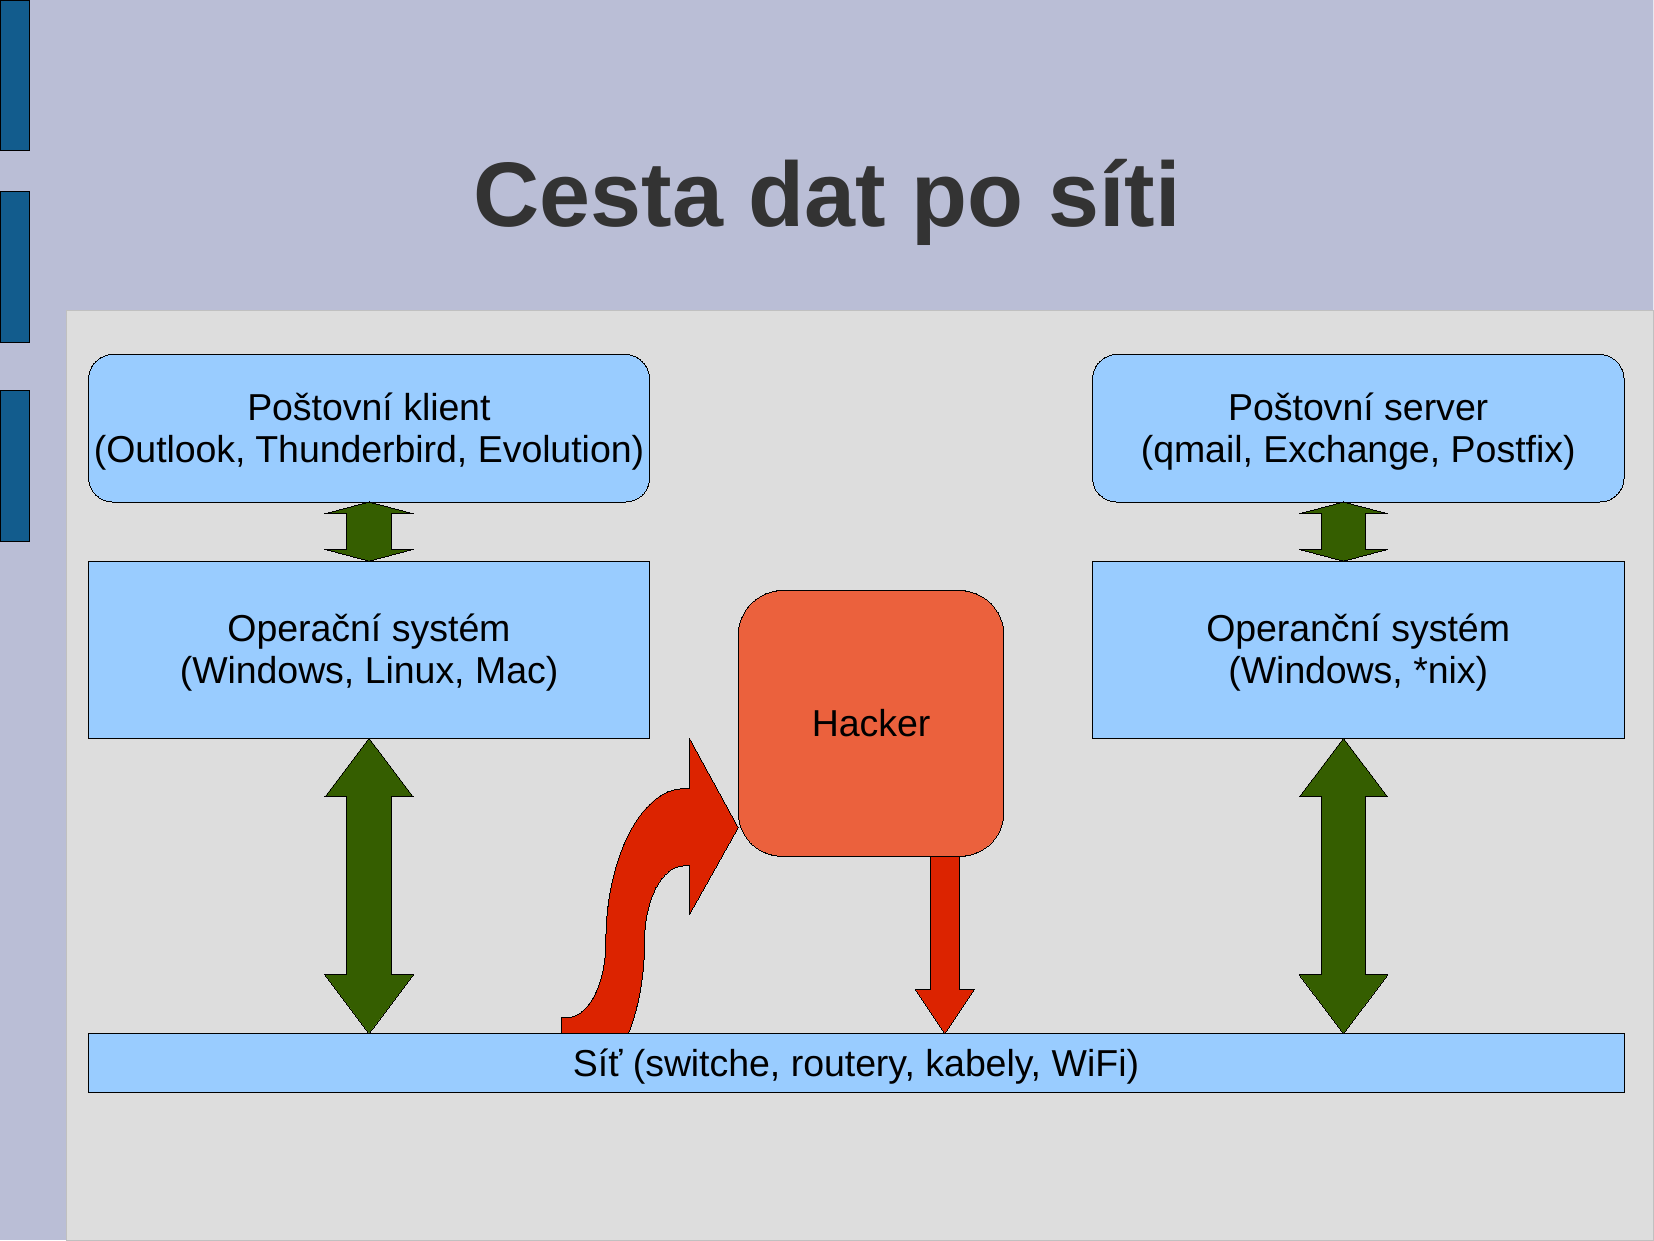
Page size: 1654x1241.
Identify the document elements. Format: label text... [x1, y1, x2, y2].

text_box Poštovní klient (Outlook, Thunderbird, Evolution) [88, 354, 650, 503]
text_box [561, 738, 739, 1033]
text_box [915, 856, 975, 1034]
text_box Poštovní server (qmail, Exchange, Postfix) [1092, 354, 1625, 503]
text_box Operanční systém (Windows, *nix) [1092, 561, 1625, 739]
text_box [324, 738, 414, 1034]
text_box Operační systém (Windows, Linux, Mac) [88, 561, 650, 739]
text_box [1299, 738, 1388, 1034]
text_box Síť (switche, routery, kabely, WiFi) [88, 1033, 1625, 1093]
text_box [1299, 501, 1388, 562]
text_box Hacker [738, 590, 1004, 857]
title Cesta dat po síti [121, 91, 1534, 299]
text_box [324, 501, 414, 562]
